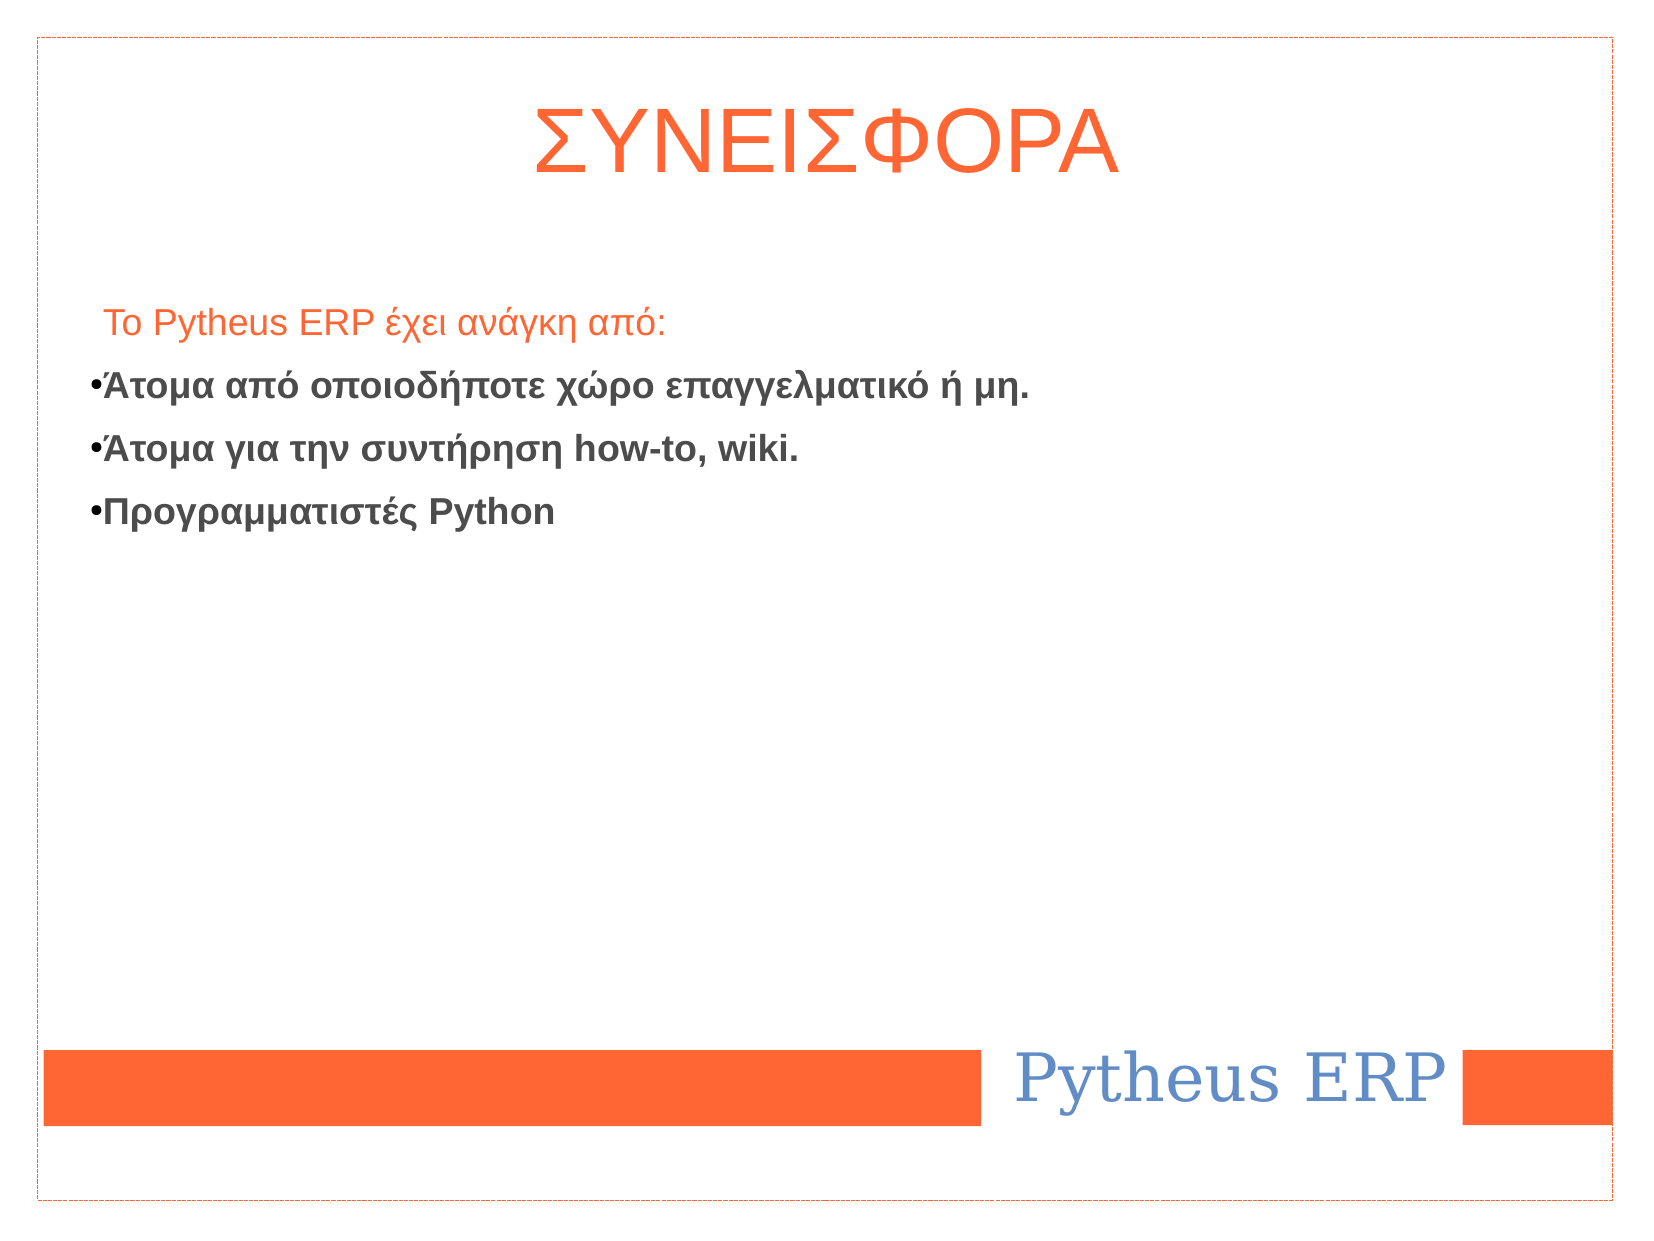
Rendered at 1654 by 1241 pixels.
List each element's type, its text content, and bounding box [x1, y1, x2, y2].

text_box [1462, 1050, 1613, 1126]
text_box [43, 1050, 982, 1127]
title ΣΥΝΕΙΣΦΟΡΑ [82, 56, 1571, 226]
text_box To Pytheus ERP έχει ανάγκη από: Άτομα από οποιοδήποτε χώρο επαγγελματικό ή μη. Άτομα για την συντήρηση how-to, wiki. Προγραμματιστές Python [75, 225, 1576, 1013]
text_box Pytheus ERP [998, 1032, 1463, 1126]
